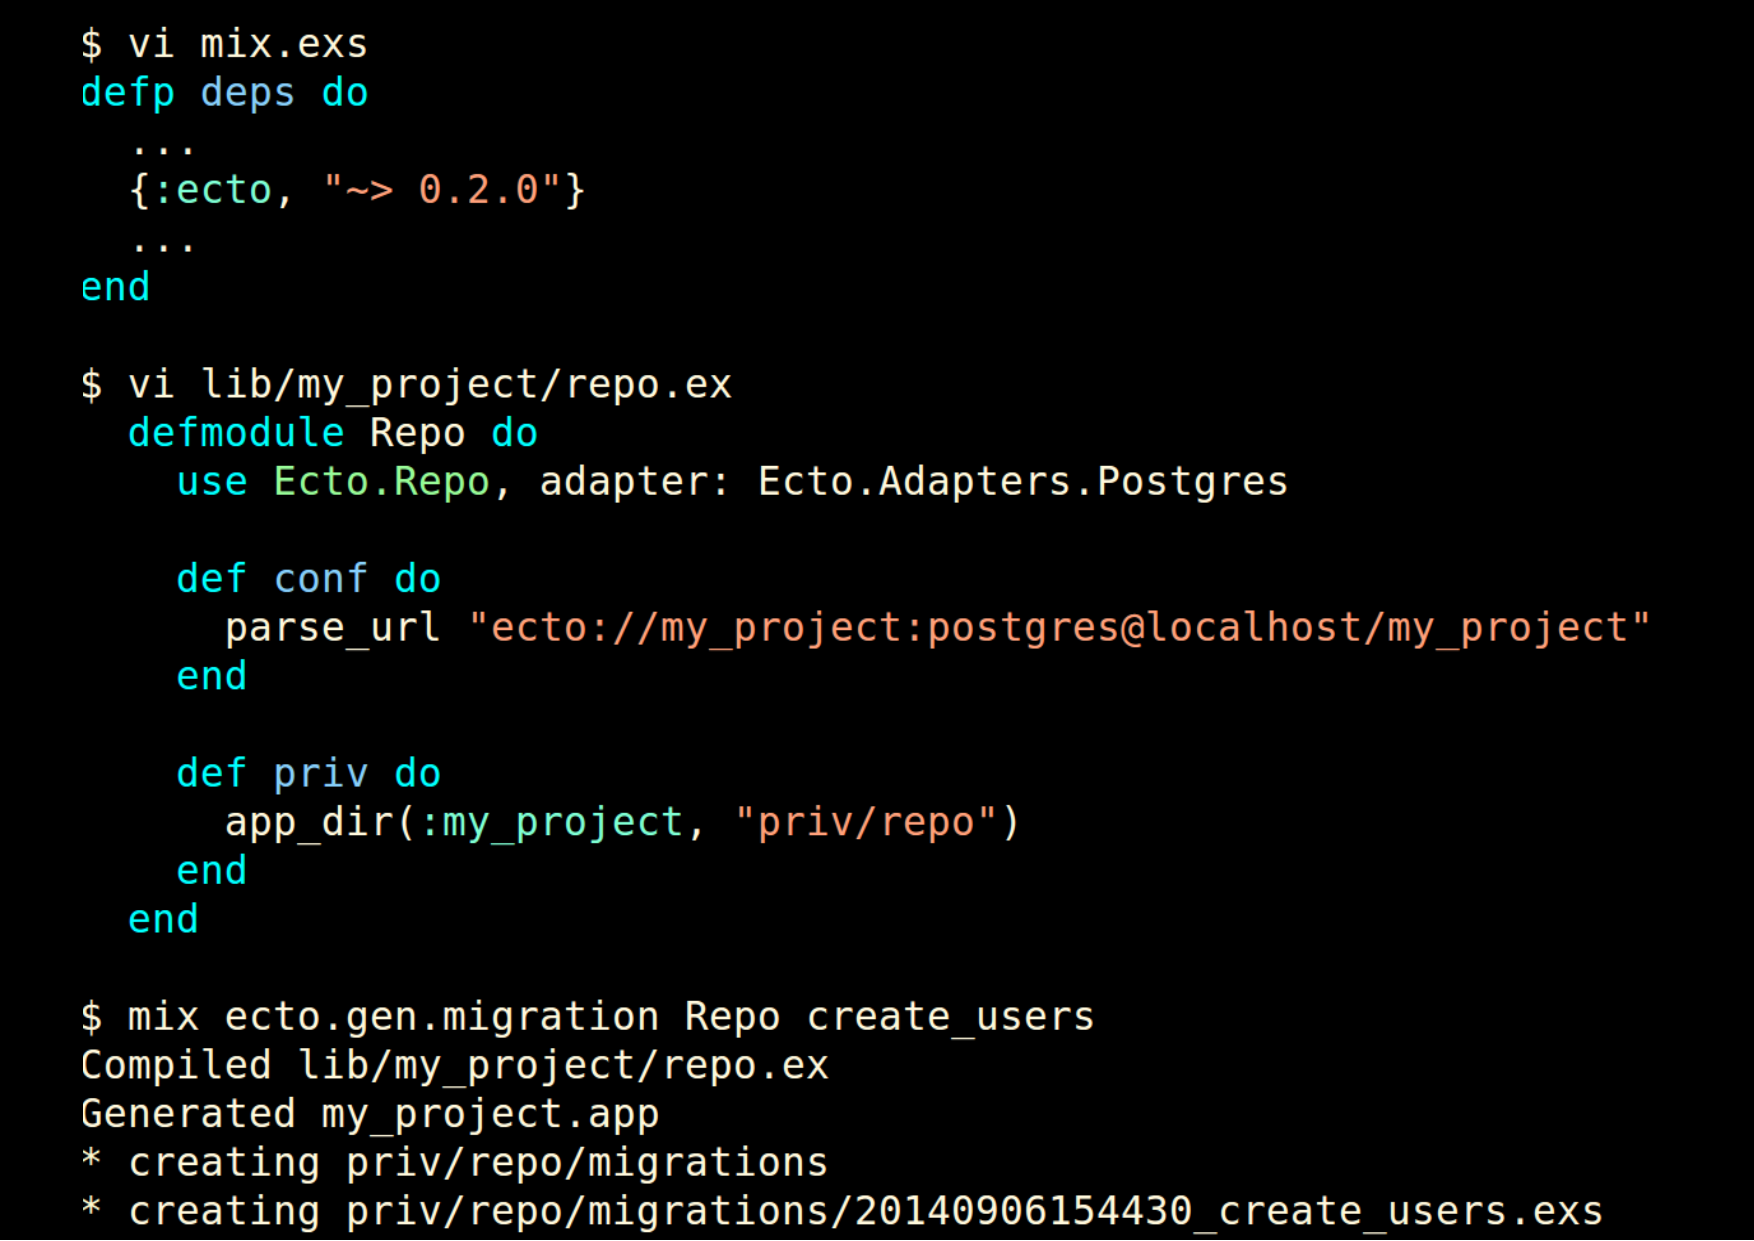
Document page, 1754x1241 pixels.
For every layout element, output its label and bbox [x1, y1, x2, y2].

picture [83, 23, 1655, 1235]
